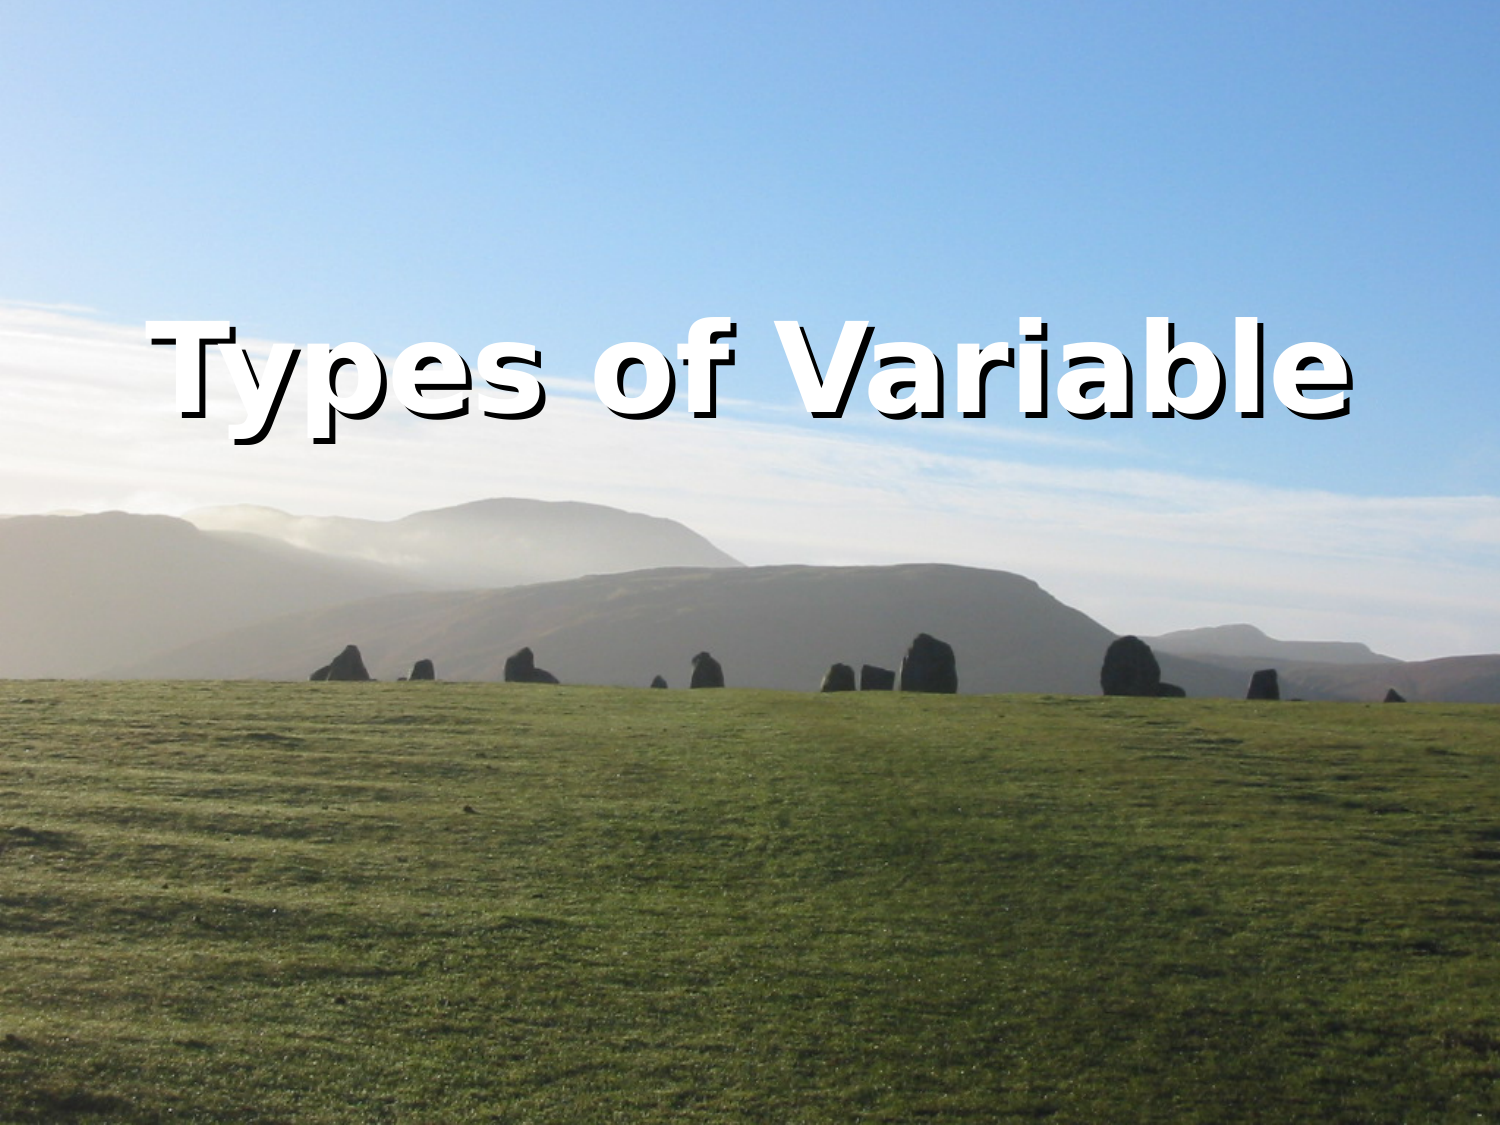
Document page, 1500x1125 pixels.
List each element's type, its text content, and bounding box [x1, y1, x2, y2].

title Types of Variable [112, 147, 1388, 591]
picture [0, 0, 1500, 1125]
